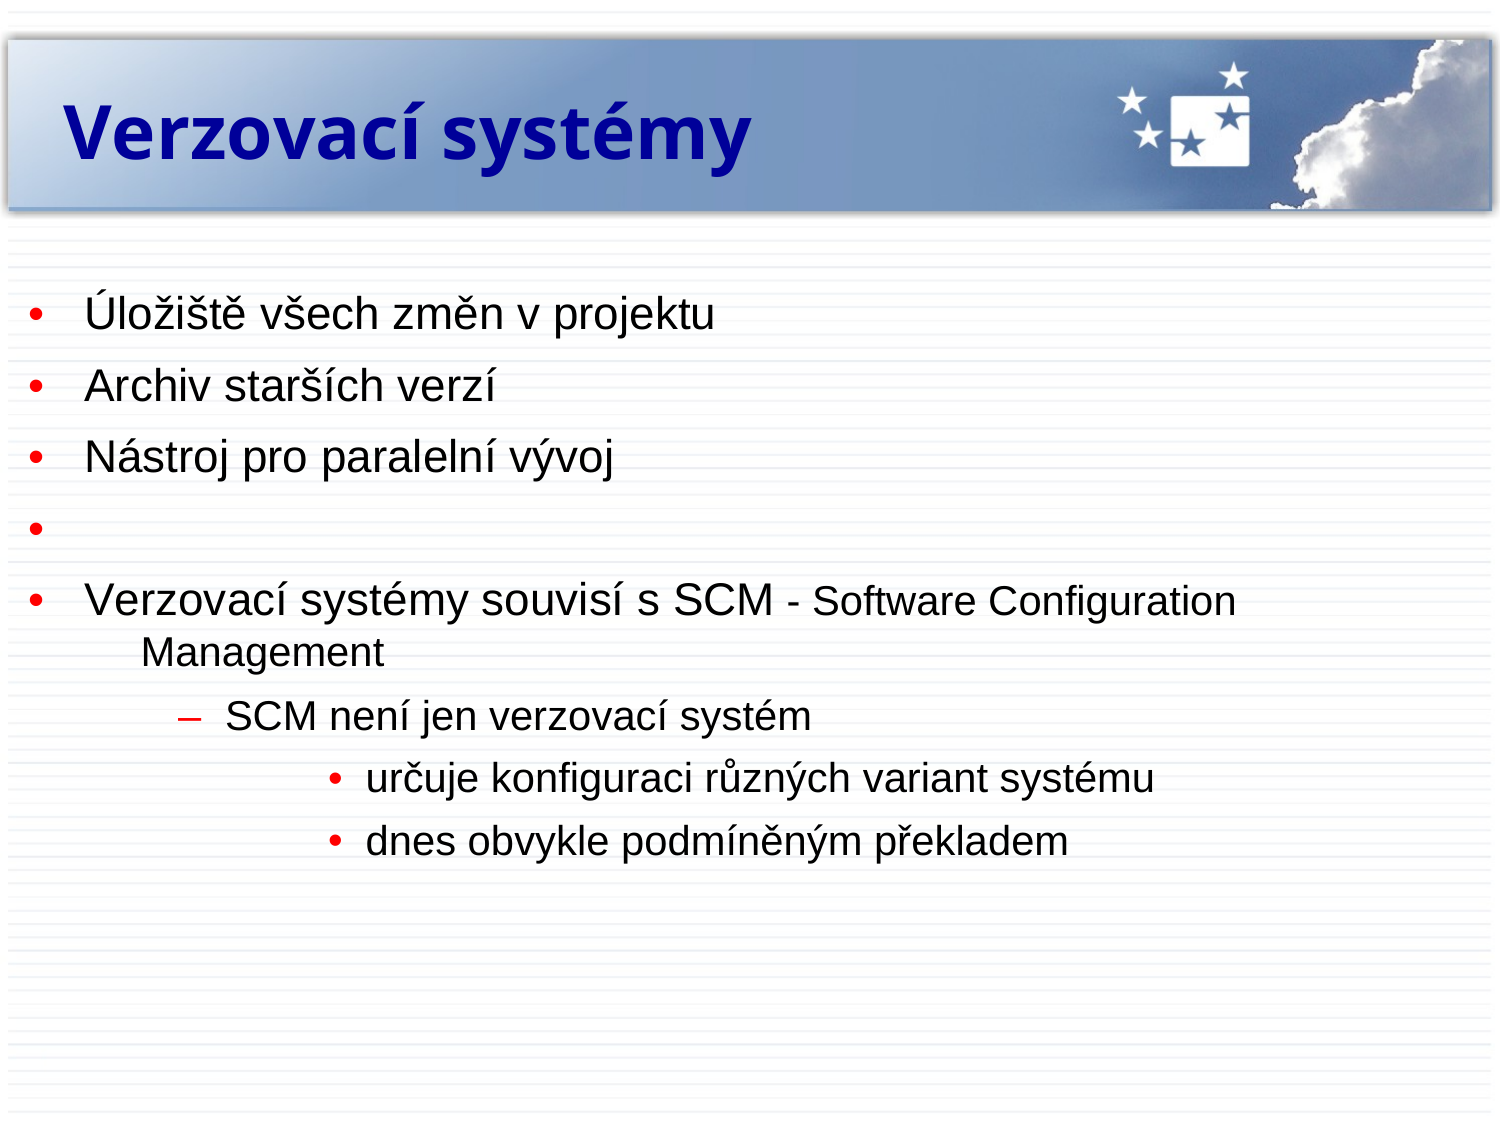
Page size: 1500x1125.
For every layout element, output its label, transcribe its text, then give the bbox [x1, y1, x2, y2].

list Úložiště všech změn v projektu Archiv starších verzí Nástroj pro paralelní vývoj Verzovací systémy souvisí s SCM - Software Configuration Management SCM není jen verzovací systém určuje konfiguraci různých variant systému dnes obvykle podmíněným překladem [28, 284, 1480, 1114]
picture [0, 0, 1500, 1125]
title Verzovací systémy [63, 26, 1414, 229]
